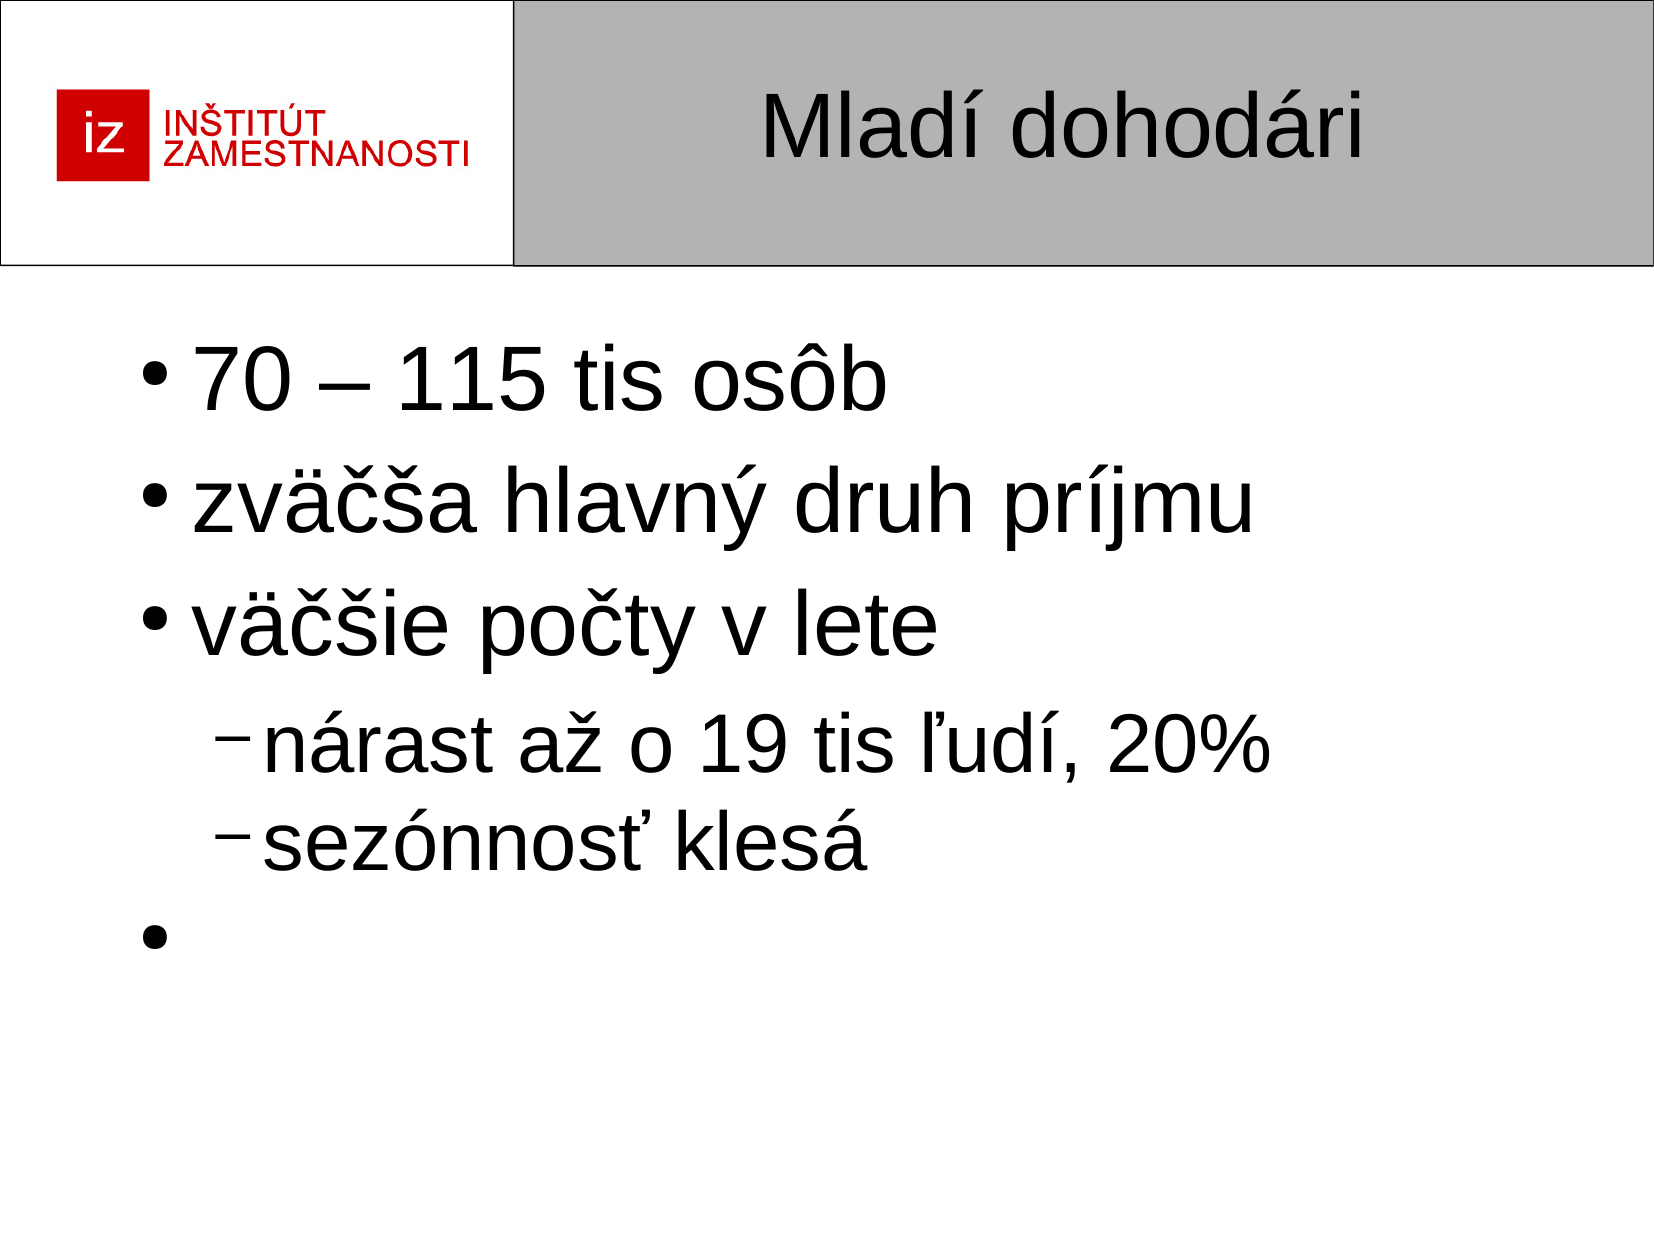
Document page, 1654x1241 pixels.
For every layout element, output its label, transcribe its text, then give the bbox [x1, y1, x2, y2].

title Mladí dohodári [561, 29, 1565, 237]
picture [5, 8, 512, 257]
list 70 – 115 tis osôb zväčša hlavný druh príjmu väčšie počty v lete nárast až o 19 tis ľudí, 20% sezónnosť klesá [121, 344, 1533, 1126]
